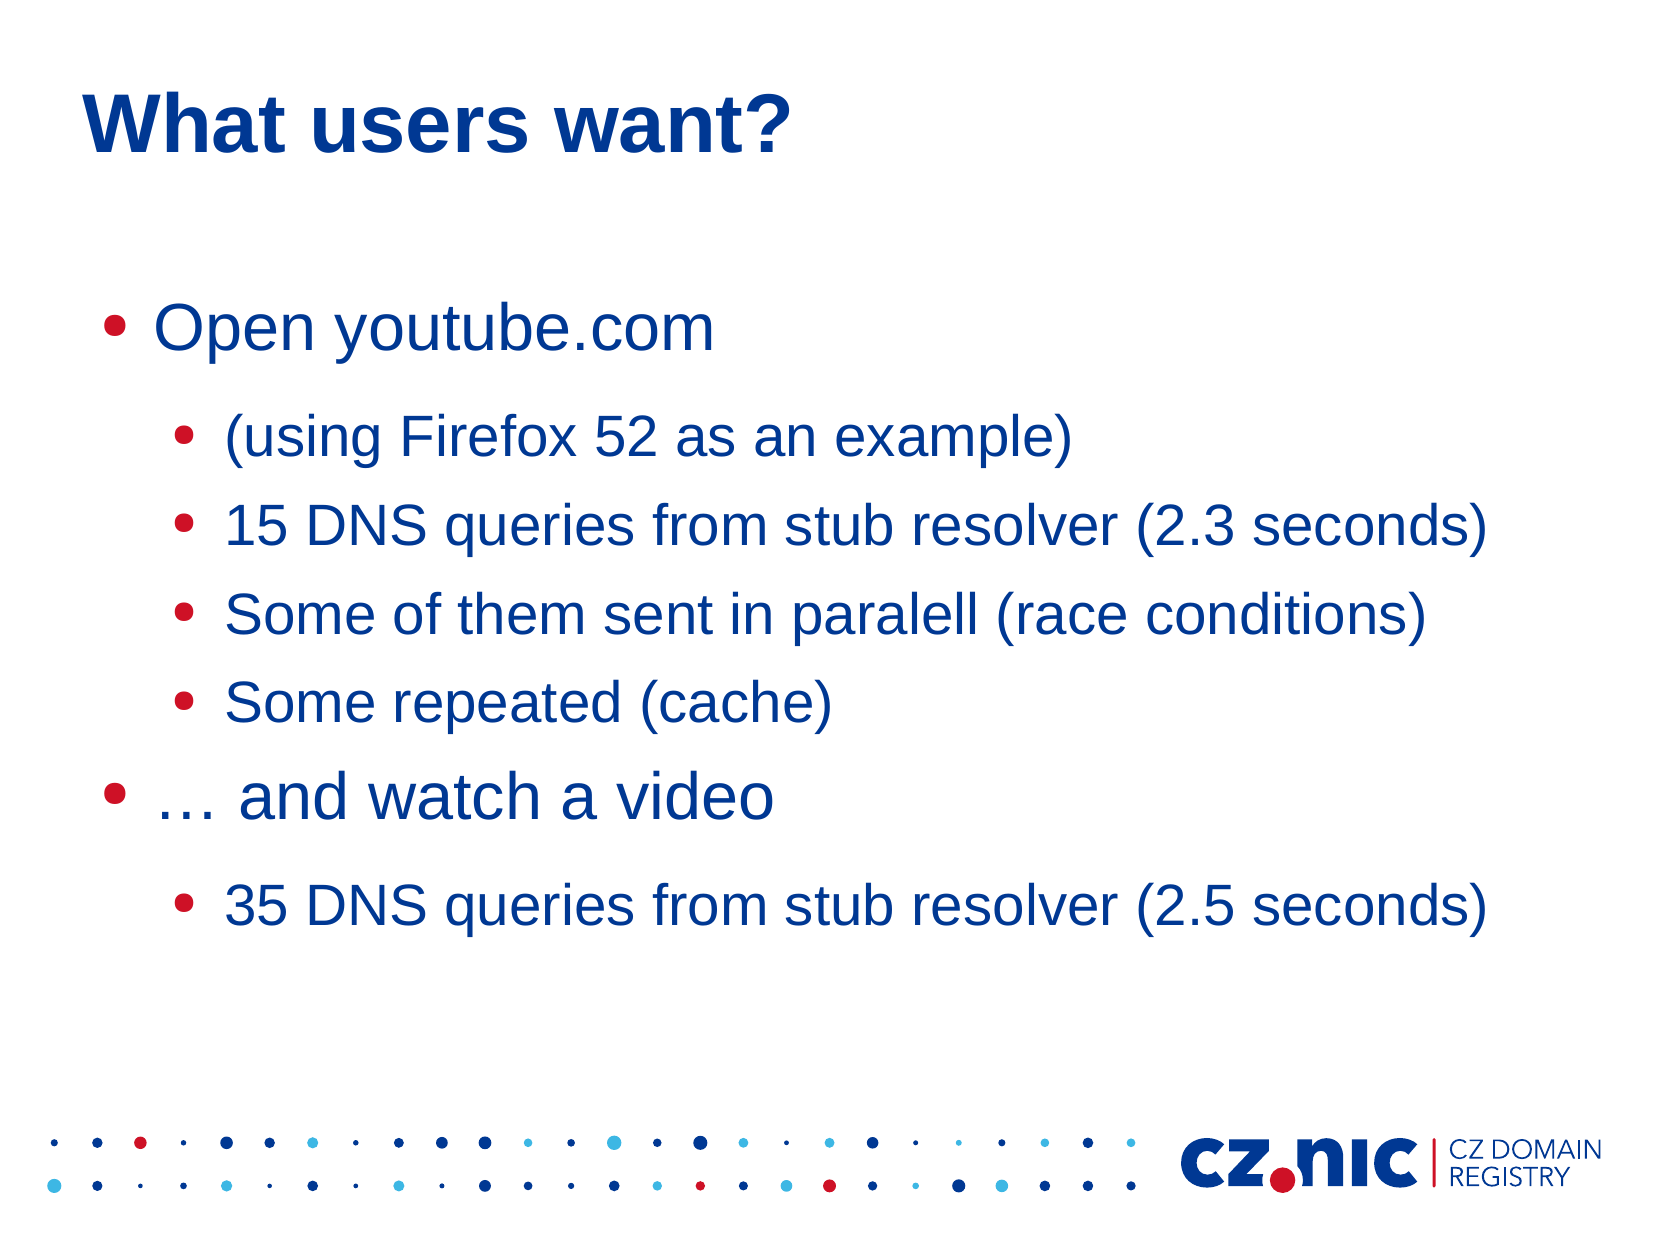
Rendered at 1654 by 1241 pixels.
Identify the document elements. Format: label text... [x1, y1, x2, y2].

title What users want? [82, 70, 1571, 178]
list Open youtube.com (using Firefox 52 as an example) 15 DNS queries from stub resolver (2.3 seconds) Some of them sent in paralell (race conditions) Some repeated (cache) … and watch a video 35 DNS queries from stub resolver (2.5 seconds) [82, 290, 1571, 1010]
